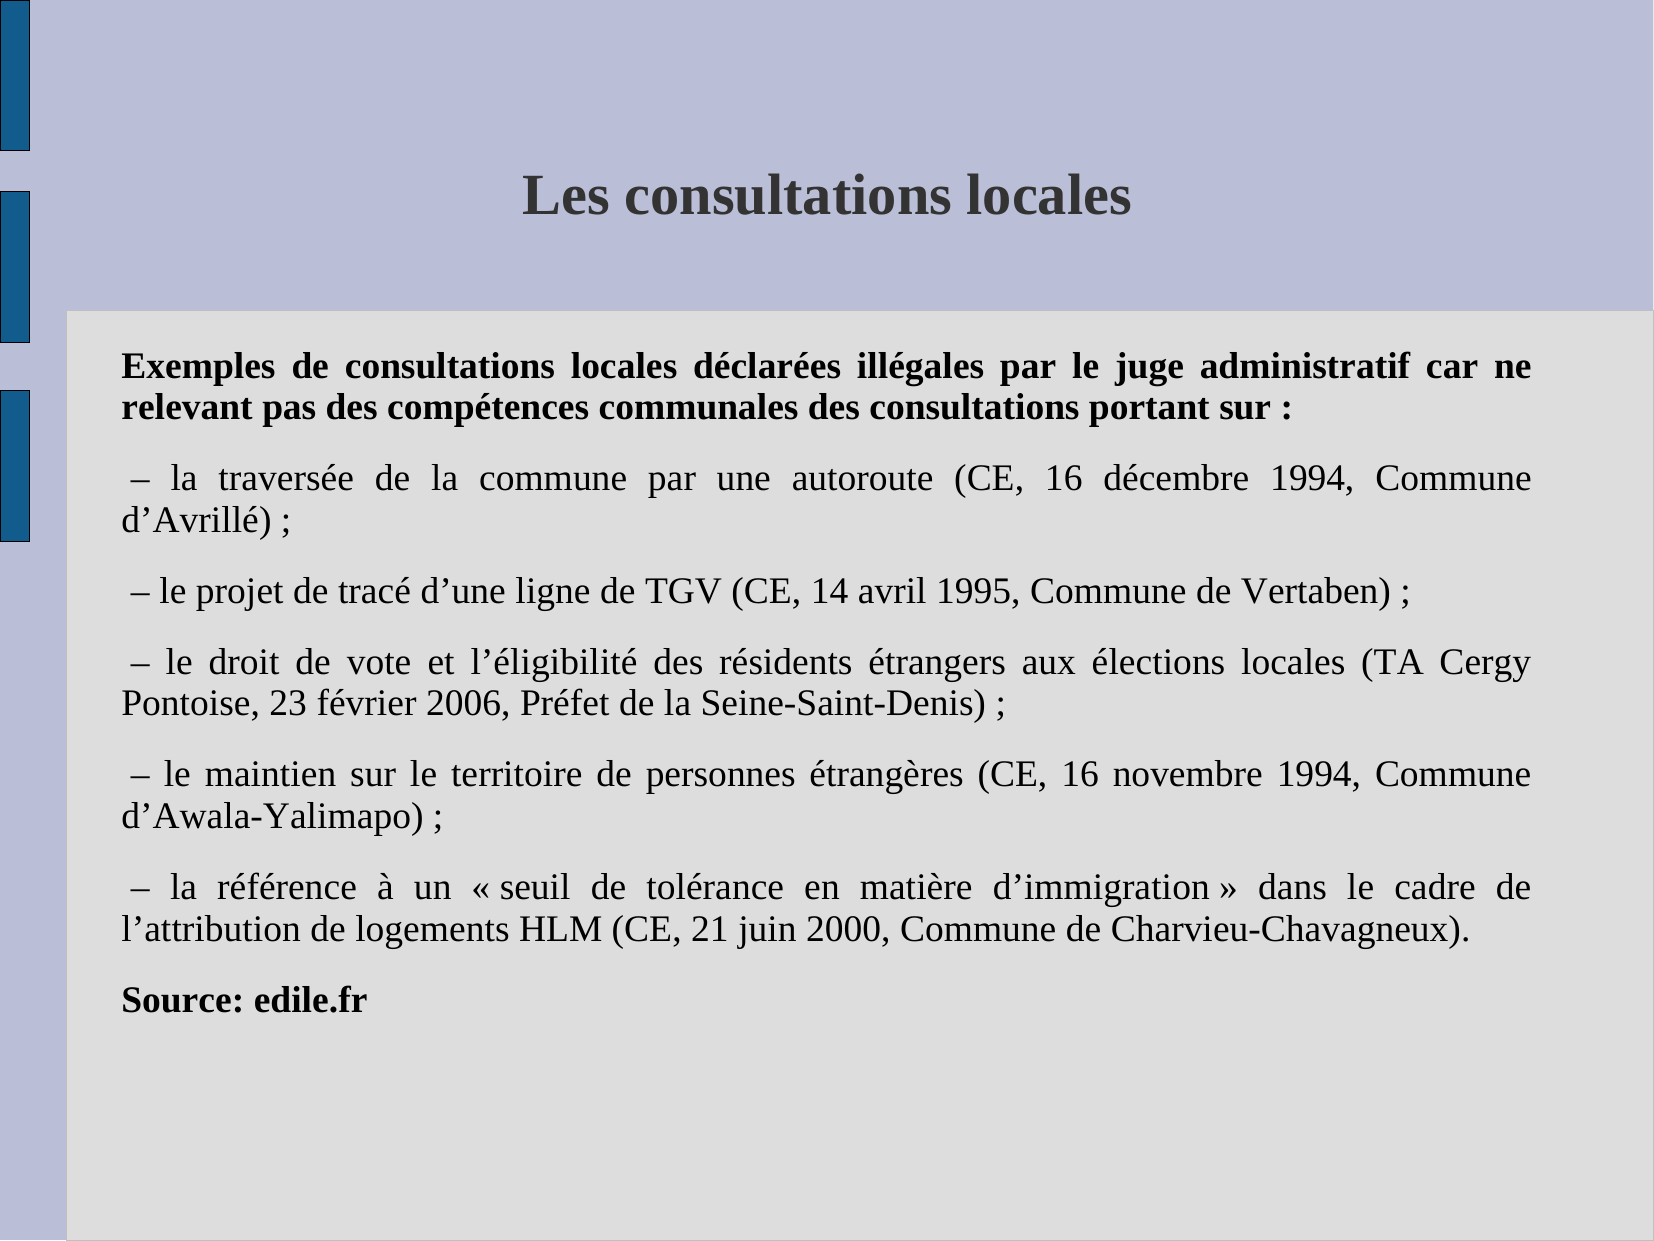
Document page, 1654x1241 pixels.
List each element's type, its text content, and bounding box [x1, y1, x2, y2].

title Les consultations locales [121, 98, 1534, 291]
list Exemples de consultations locales déclarées illégales par le juge administratif car ne relevant pas des compétences communales des consultations portant sur : – la traversée de la commune par une autoroute (CE, 16 décembre 1994, Commune d’Avrillé) ; – le projet de tracé d’une ligne de TGV (CE, 14 avril 1995, Commune de Vertaben) ; – le droit de vote et l’éligibilité des résidents étrangers aux élections locales (TA Cergy Pontoise, 23 février 2006, Préfet de la Seine-Saint-Denis) ; – le maintien sur le territoire de personnes étrangères (CE, 16 novembre 1994, Commune d’Awala-Yalimapo) ; – la référence à un « seuil de tolérance en matière d’immigration » dans le cadre de l’attribution de logements HLM (CE, 21 juin 2000, Commune de Charvieu-Chavagneux). Source: edile.fr [121, 344, 1534, 1112]
